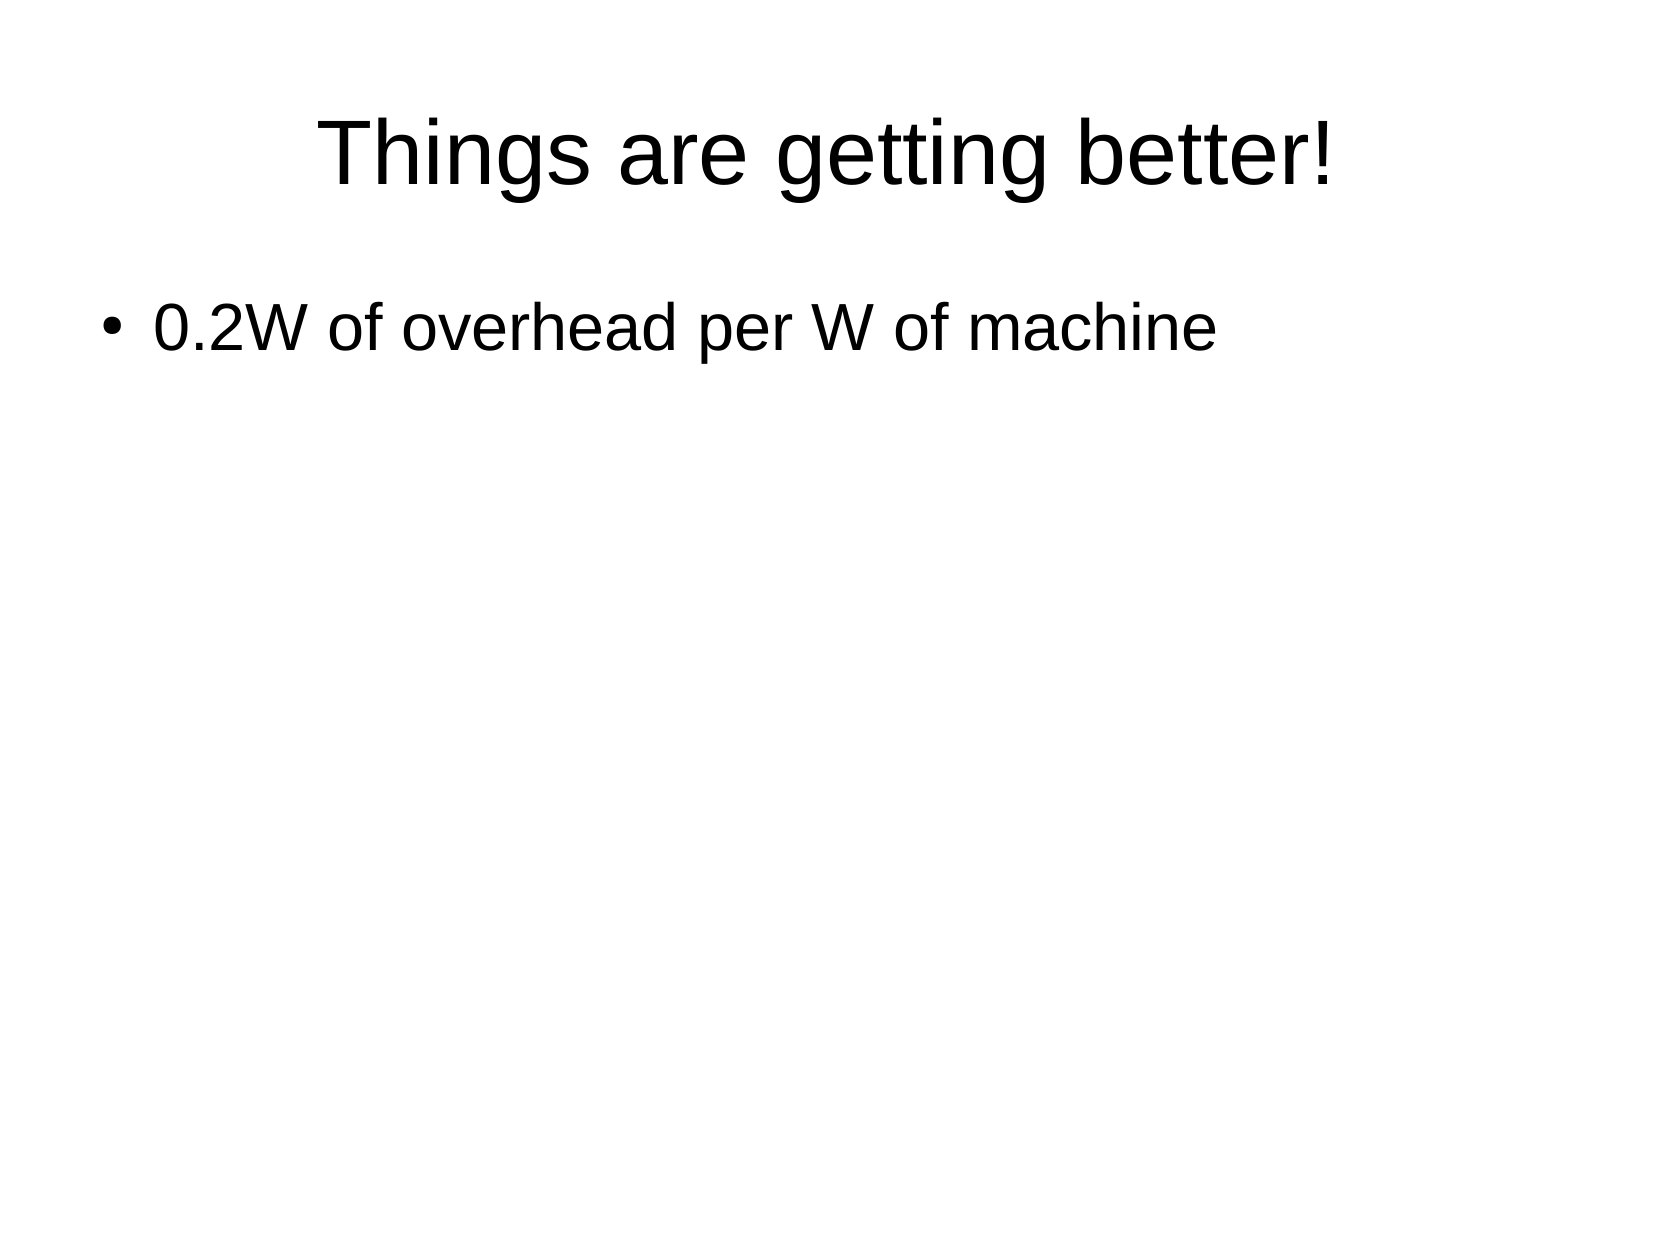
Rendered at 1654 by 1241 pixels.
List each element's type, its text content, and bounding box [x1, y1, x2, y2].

list 0.2W of overhead per W of machine [82, 290, 1571, 1109]
title Things are getting better! [82, 49, 1571, 257]
